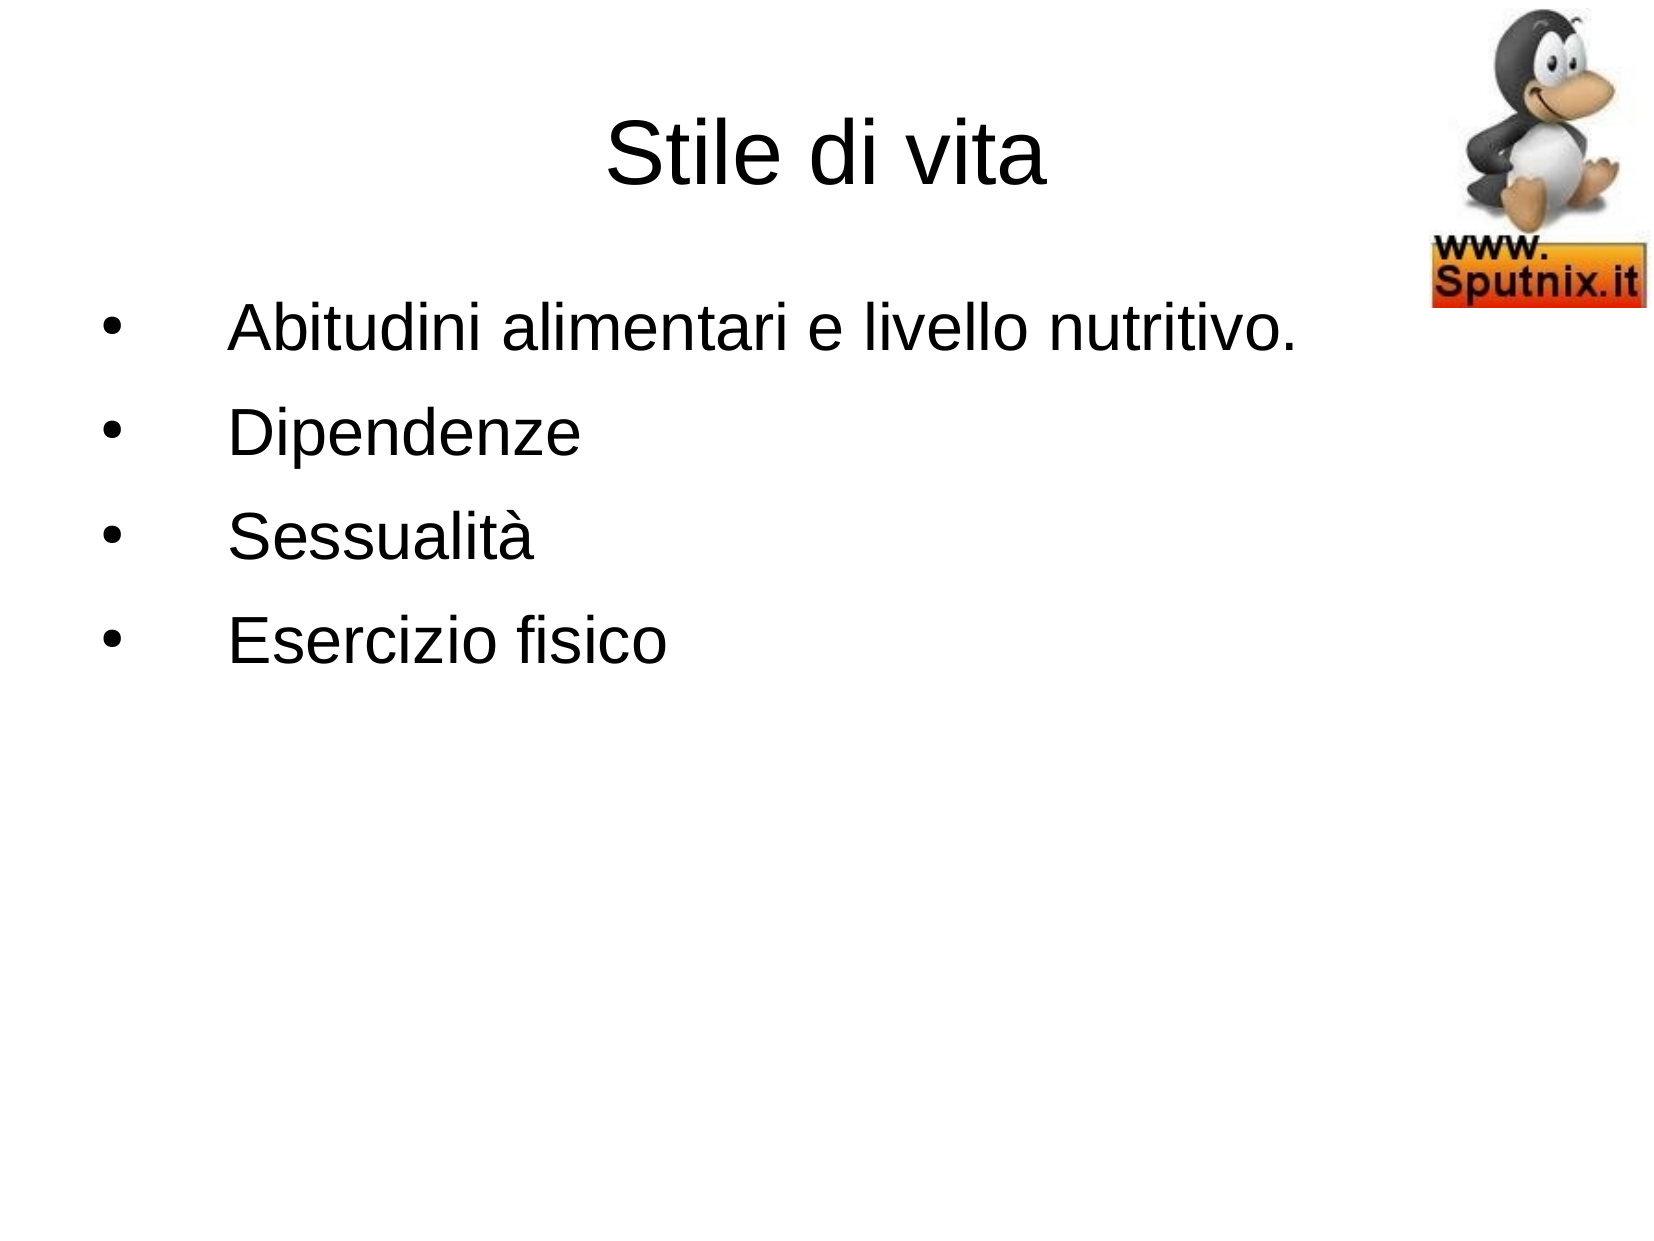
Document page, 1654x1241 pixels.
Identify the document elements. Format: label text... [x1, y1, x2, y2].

picture [1429, 8, 1651, 308]
list Abitudini alimentari e livello nutritivo. Dipendenze Sessualità Esercizio fisico [82, 290, 1571, 1010]
title Stile di vita [82, 49, 1429, 257]
